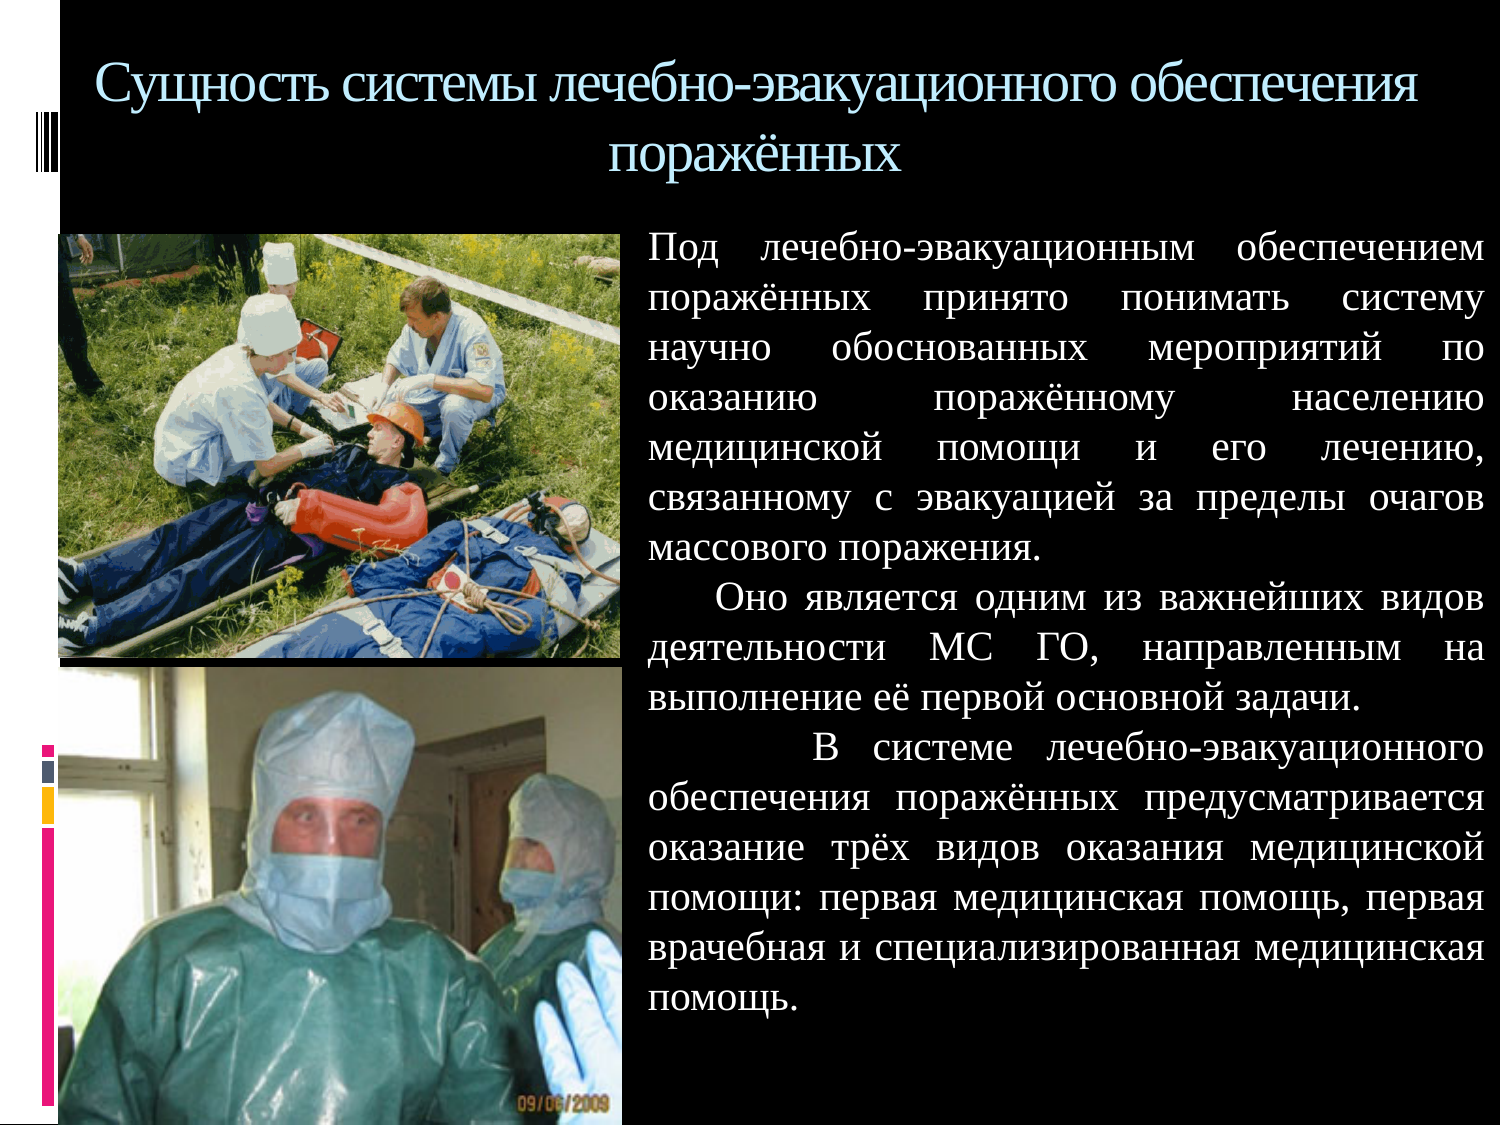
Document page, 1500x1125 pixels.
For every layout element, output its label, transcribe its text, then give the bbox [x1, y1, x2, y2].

picture [58, 234, 620, 658]
picture [58, 667, 622, 1125]
text_box Под лечебно-эвакуационным обеспечением поражённых принято понимать систему научно обоснованных мероприятий по оказанию поражённому населению медицинской помощи и его лечению, связанному с эвакуацией за пределы очагов массового поражения. Оно является одним из важнейших видов деятельности МС ГО, направленным на выполнение её первой основной задачи. В системе лечебно-эвакуационного обеспечения поражённых предусматривается оказание трёх видов оказания медицинской помощи: первая медицинская помощь, первая врачебная и специализированная медицинская помощь. [632, 210, 1500, 1080]
title Сущность системы лечебно-эвакуационного обеспечения поражённых [58, 35, 1454, 221]
